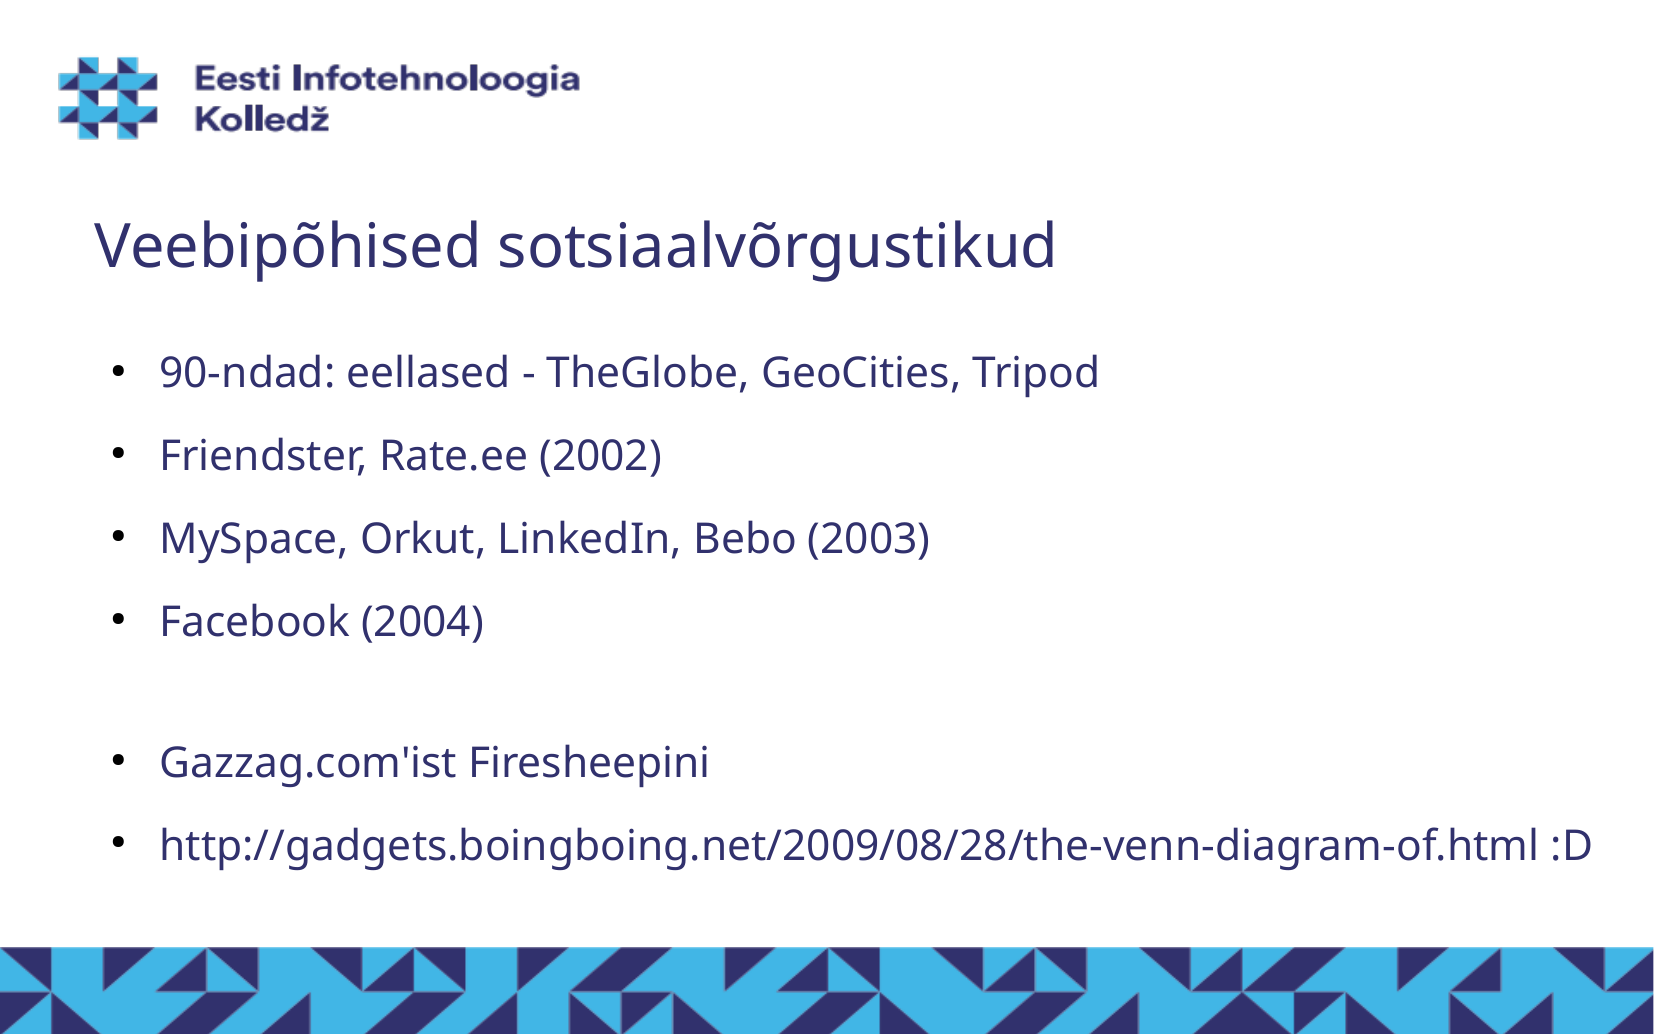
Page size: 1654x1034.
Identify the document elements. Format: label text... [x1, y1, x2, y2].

list 90-ndad: eellased - TheGlobe, GeoCities, Tripod Friendster, Rate.ee (2002) MySpace, Orkut, LinkedIn, Bebo (2003) Facebook (2004) Gazzag.com'ist Firesheepini http://gadgets.boingboing.net/2009/08/28/the-venn-diagram-of.html :D [94, 342, 1607, 926]
title Veebipõhised sotsiaalvõrgustikud [94, 157, 1607, 330]
